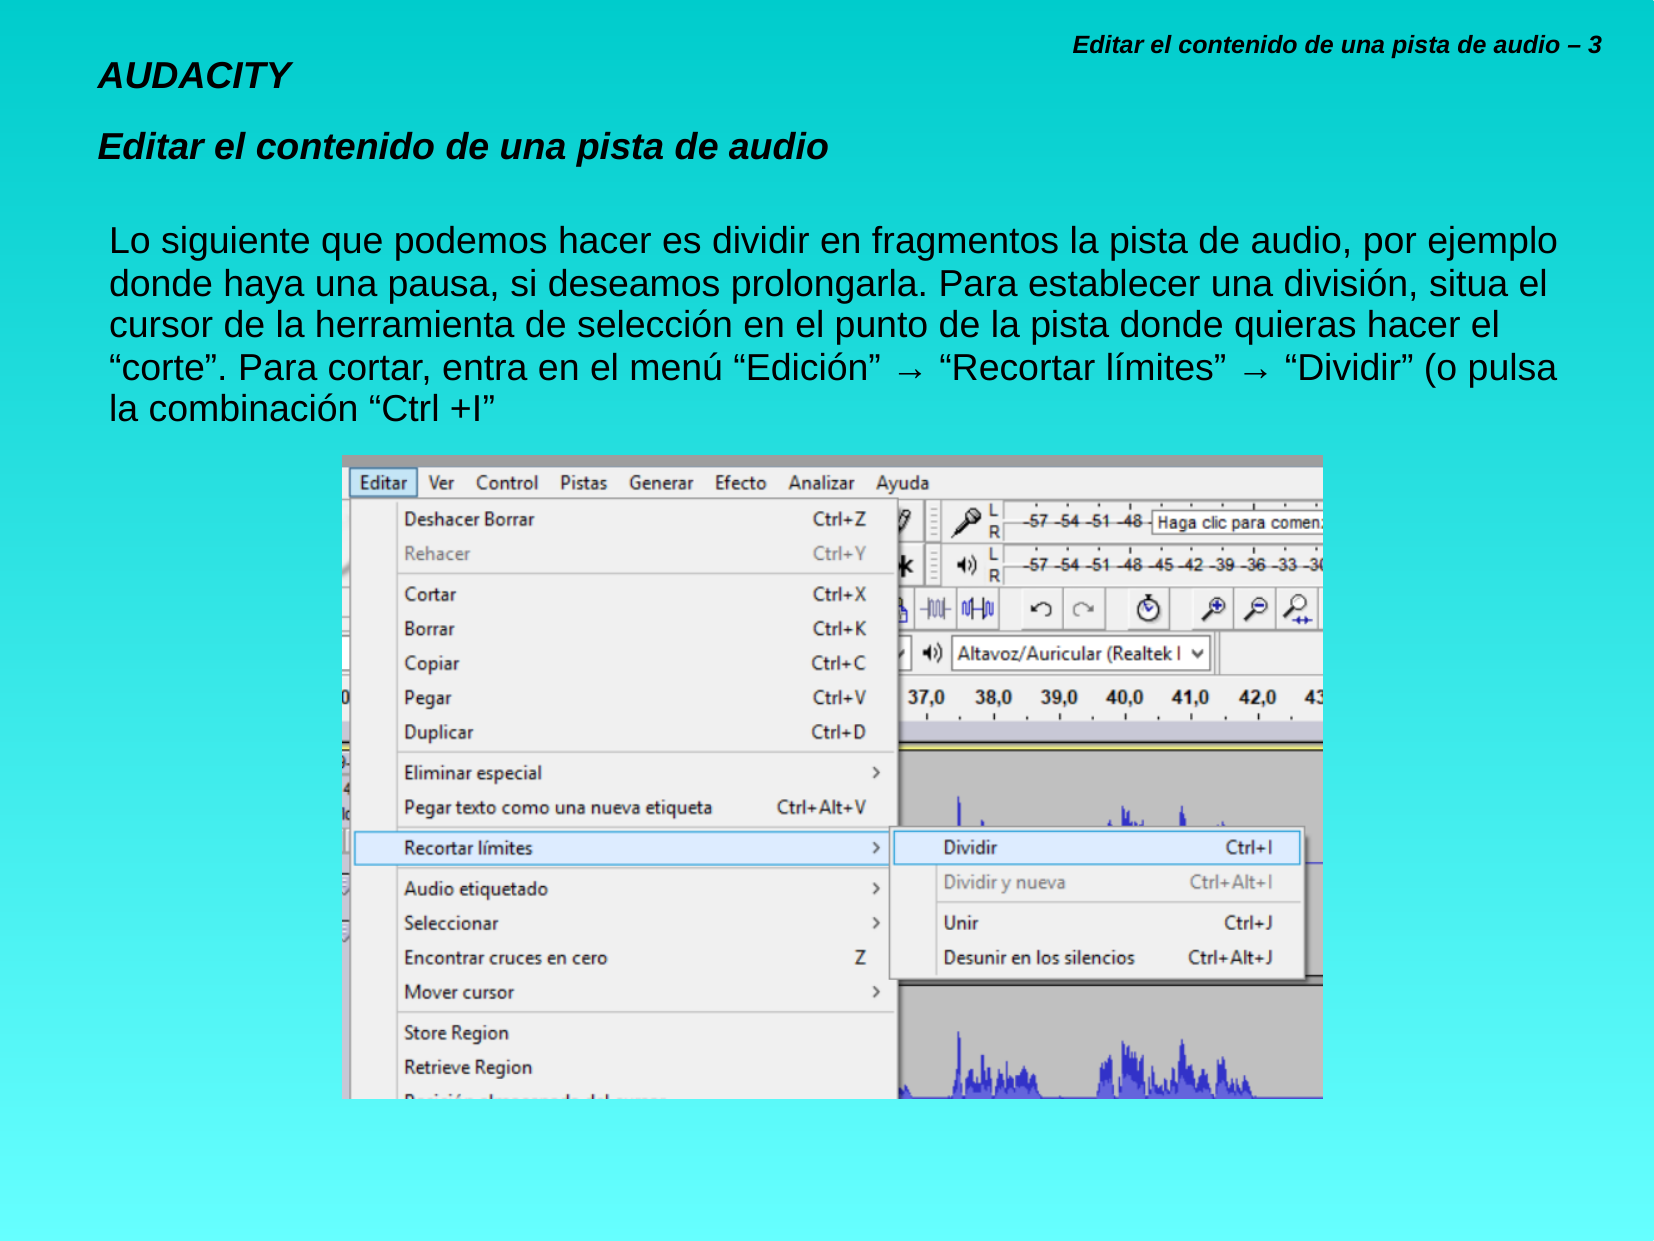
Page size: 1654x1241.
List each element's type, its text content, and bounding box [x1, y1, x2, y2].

text_box Editar el contenido de una pista de audio – 3 [992, 23, 1619, 67]
text_box AUDACITY [82, 47, 674, 104]
text_box Lo siguiente que podemos hacer es dividir en fragmentos la pista de audio, por ejemplo donde haya una pausa, si deseamos prolongarla. Para establecer una división, situa el cursor de la herramienta de selección en el punto de la pista donde quieras hacer el “corte”. Para cortar, entra en el menú “Edición” → “Recortar límites” → “Dividir” (o pulsa la combinación “Ctrl +I” [94, 212, 1583, 436]
picture [342, 455, 1323, 1099]
text_box Editar el contenido de una pista de audio [82, 118, 898, 178]
